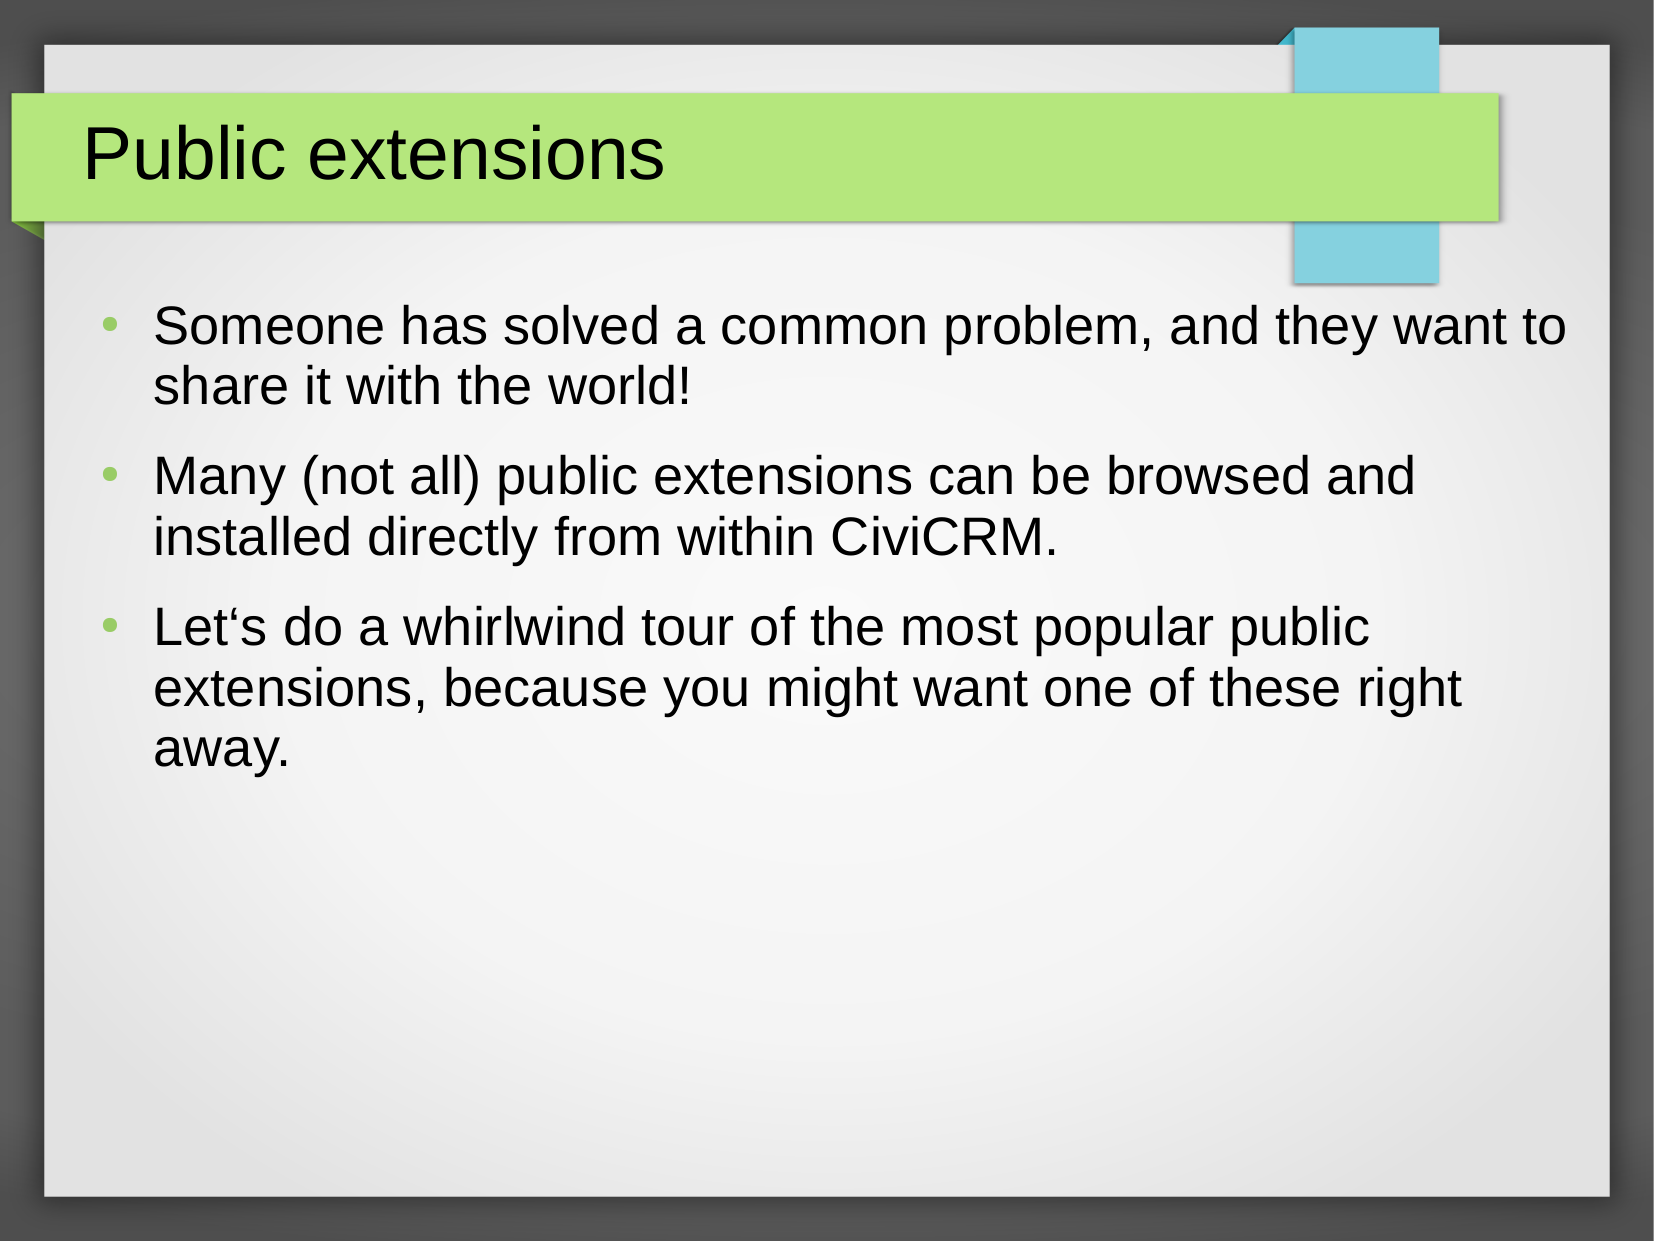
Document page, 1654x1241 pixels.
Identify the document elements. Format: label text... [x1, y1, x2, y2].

list Someone has solved a common problem, and they want to share it with the world! Many (not all) public extensions can be browsed and installed directly from within CiviCRM. Let‘s do a whirlwind tour of the most popular public extensions, because you might want one of these right away. [82, 295, 1571, 1015]
title Public extensions [82, 94, 1264, 213]
picture [0, 0, 1654, 1241]
